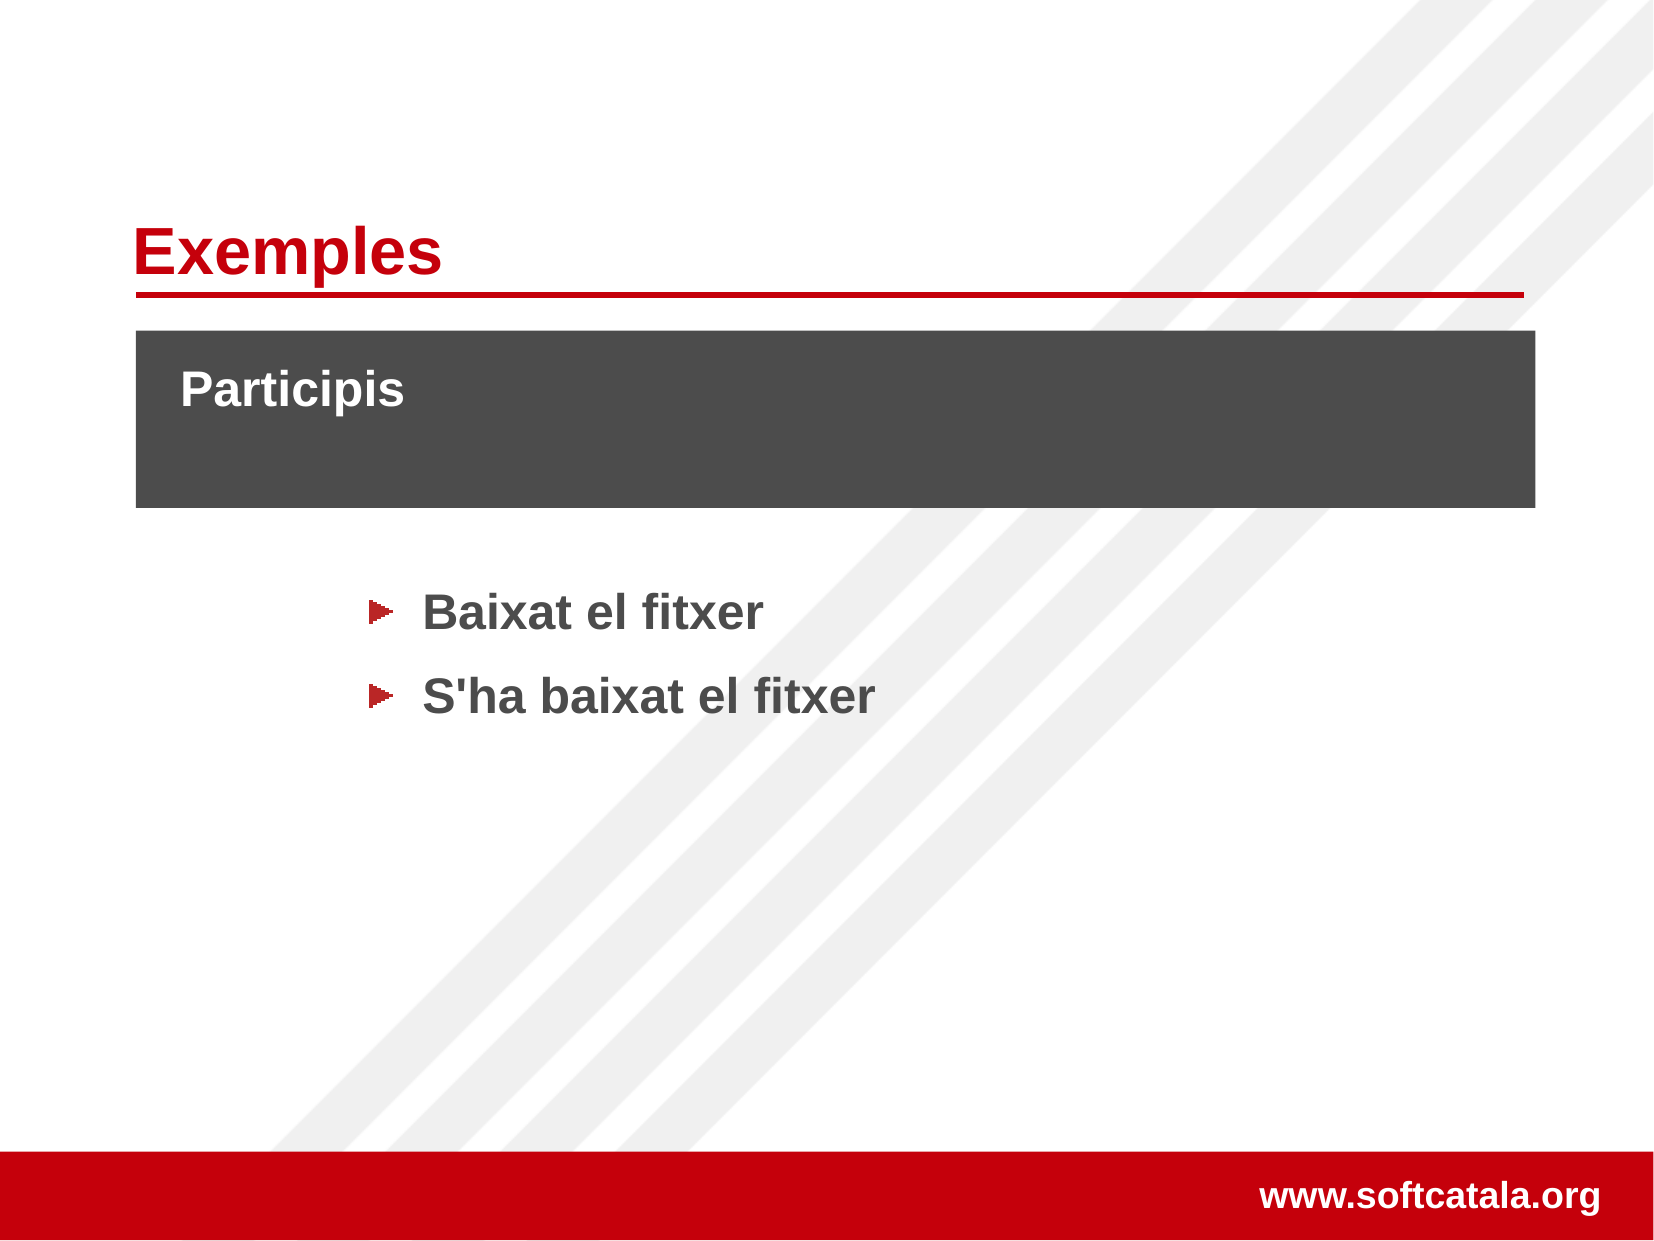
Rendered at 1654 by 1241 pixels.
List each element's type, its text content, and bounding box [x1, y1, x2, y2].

text_box Exemples [118, 206, 1501, 297]
text_box Baixat el fitxer S'ha baixat el fitxer [118, 549, 1536, 788]
text_box www.softcatala.org [0, 1151, 1654, 1241]
text_box [135, 330, 1536, 508]
text_box Participis [165, 354, 1506, 549]
picture [0, 0, 1654, 1151]
